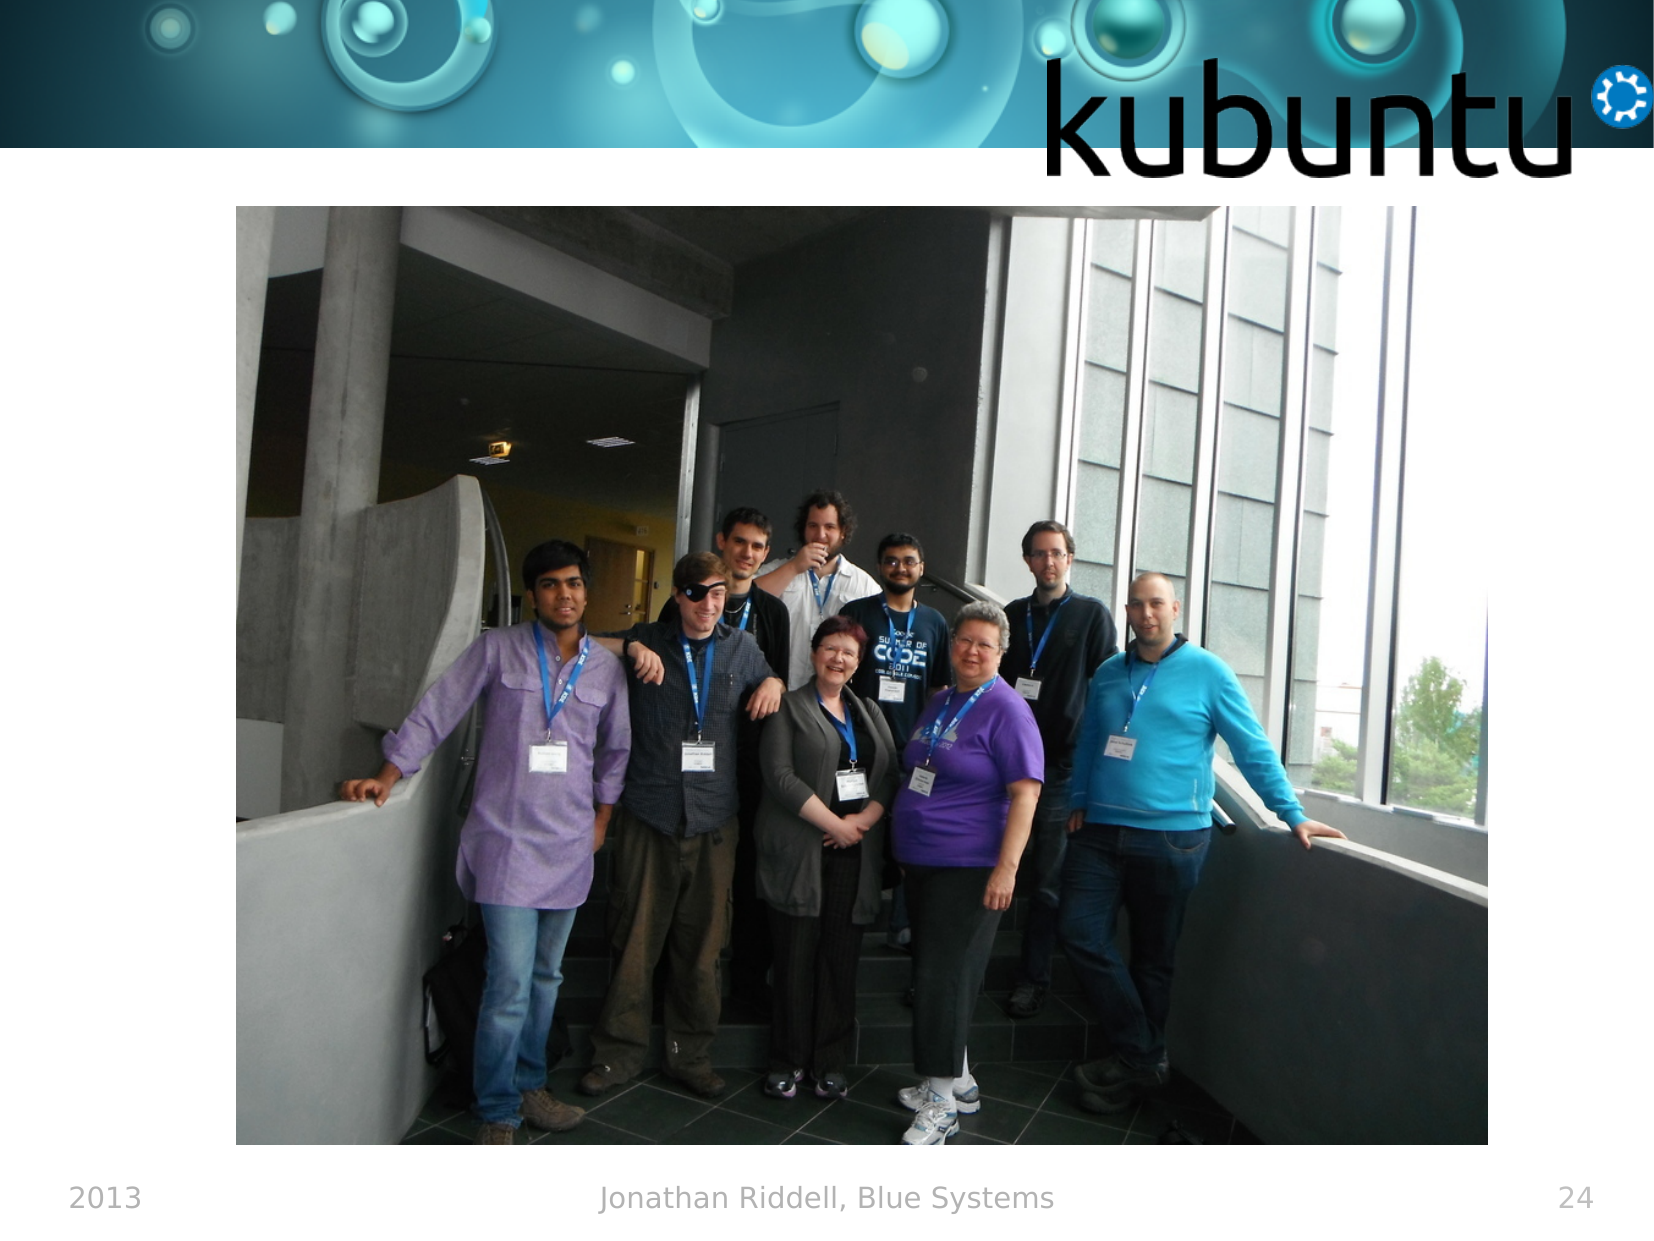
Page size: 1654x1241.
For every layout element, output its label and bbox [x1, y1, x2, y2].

picture [0, 0, 1654, 178]
picture [236, 206, 1488, 1145]
